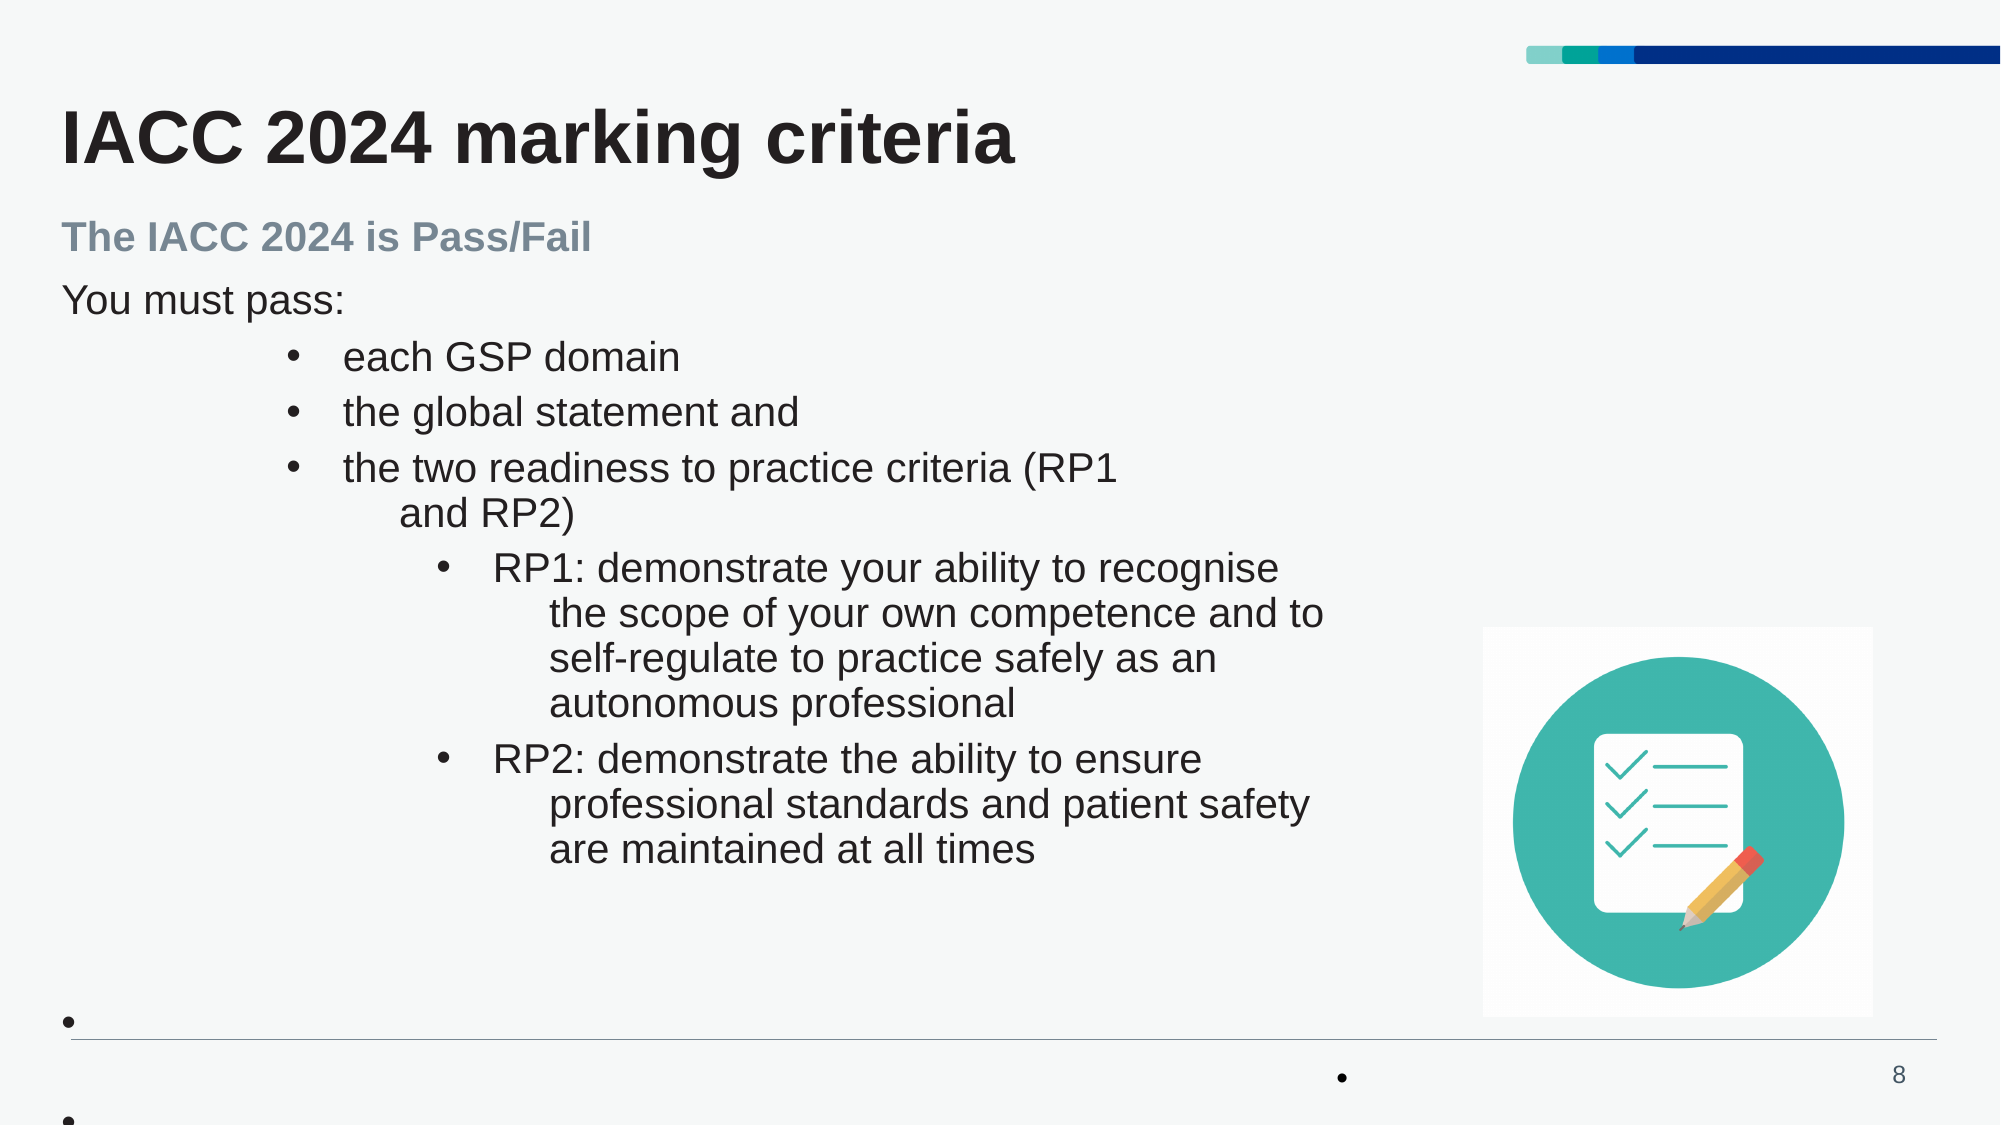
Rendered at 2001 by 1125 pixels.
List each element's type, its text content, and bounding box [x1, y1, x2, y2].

list The IACC 2024 is Pass/Fail You must pass: each GSP domain the global statement and the two readiness to practice criteria (RP1 and RP2) RP1: demonstrate your ability to recognise the scope of your own competence and to self-regulate to practice safely as an autonomous professional RP2: demonstrate the ability to ensure professional standards and patient safety are maintained at all times [61, 209, 1933, 1080]
picture [1483, 627, 1873, 1017]
title IACC 2024 marking criteria [61, 68, 1933, 209]
